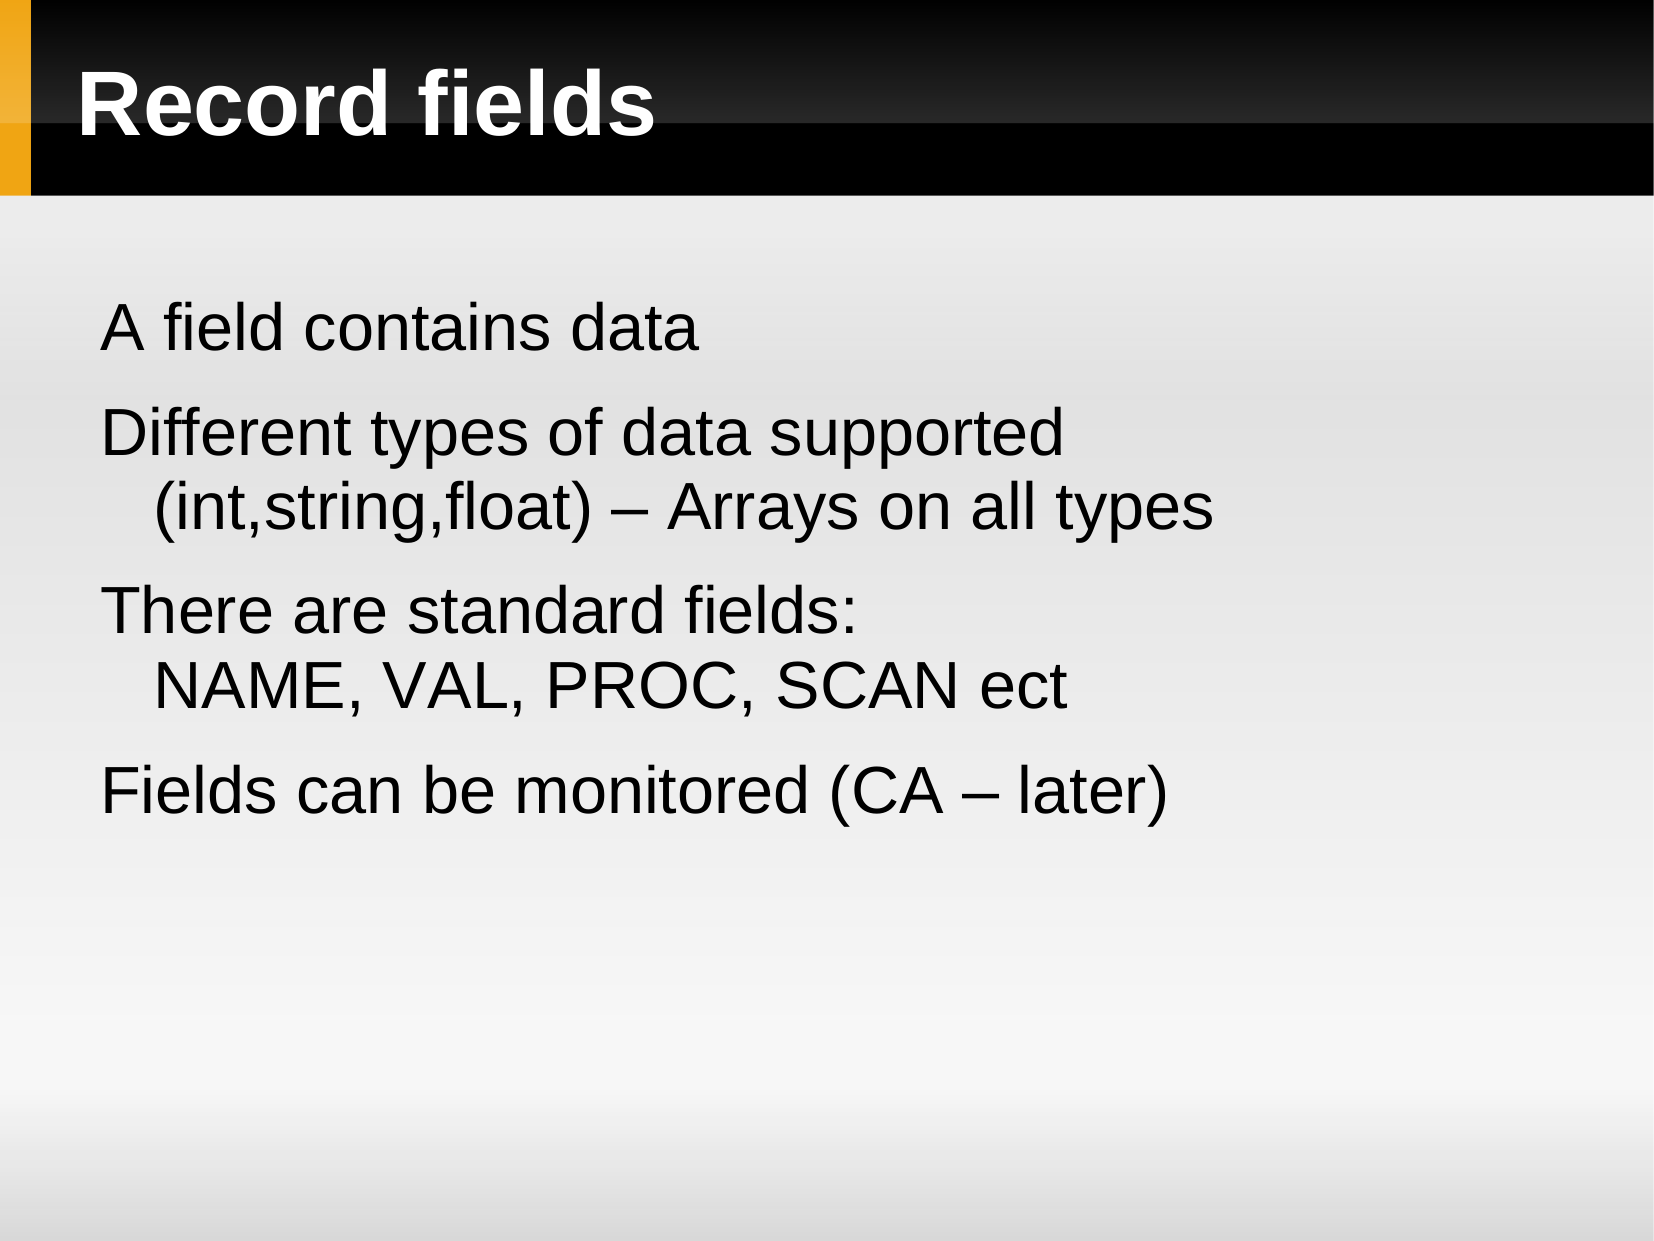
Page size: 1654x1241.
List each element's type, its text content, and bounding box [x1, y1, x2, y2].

title Record fields [76, 7, 1565, 200]
list A field contains data Different types of data supported (int,string,float) – Arrays on all types There are standard fields: NAME, VAL, PROC, SCAN ect Fields can be monitored (CA – later) [82, 290, 1571, 1094]
picture [0, 0, 1654, 1241]
